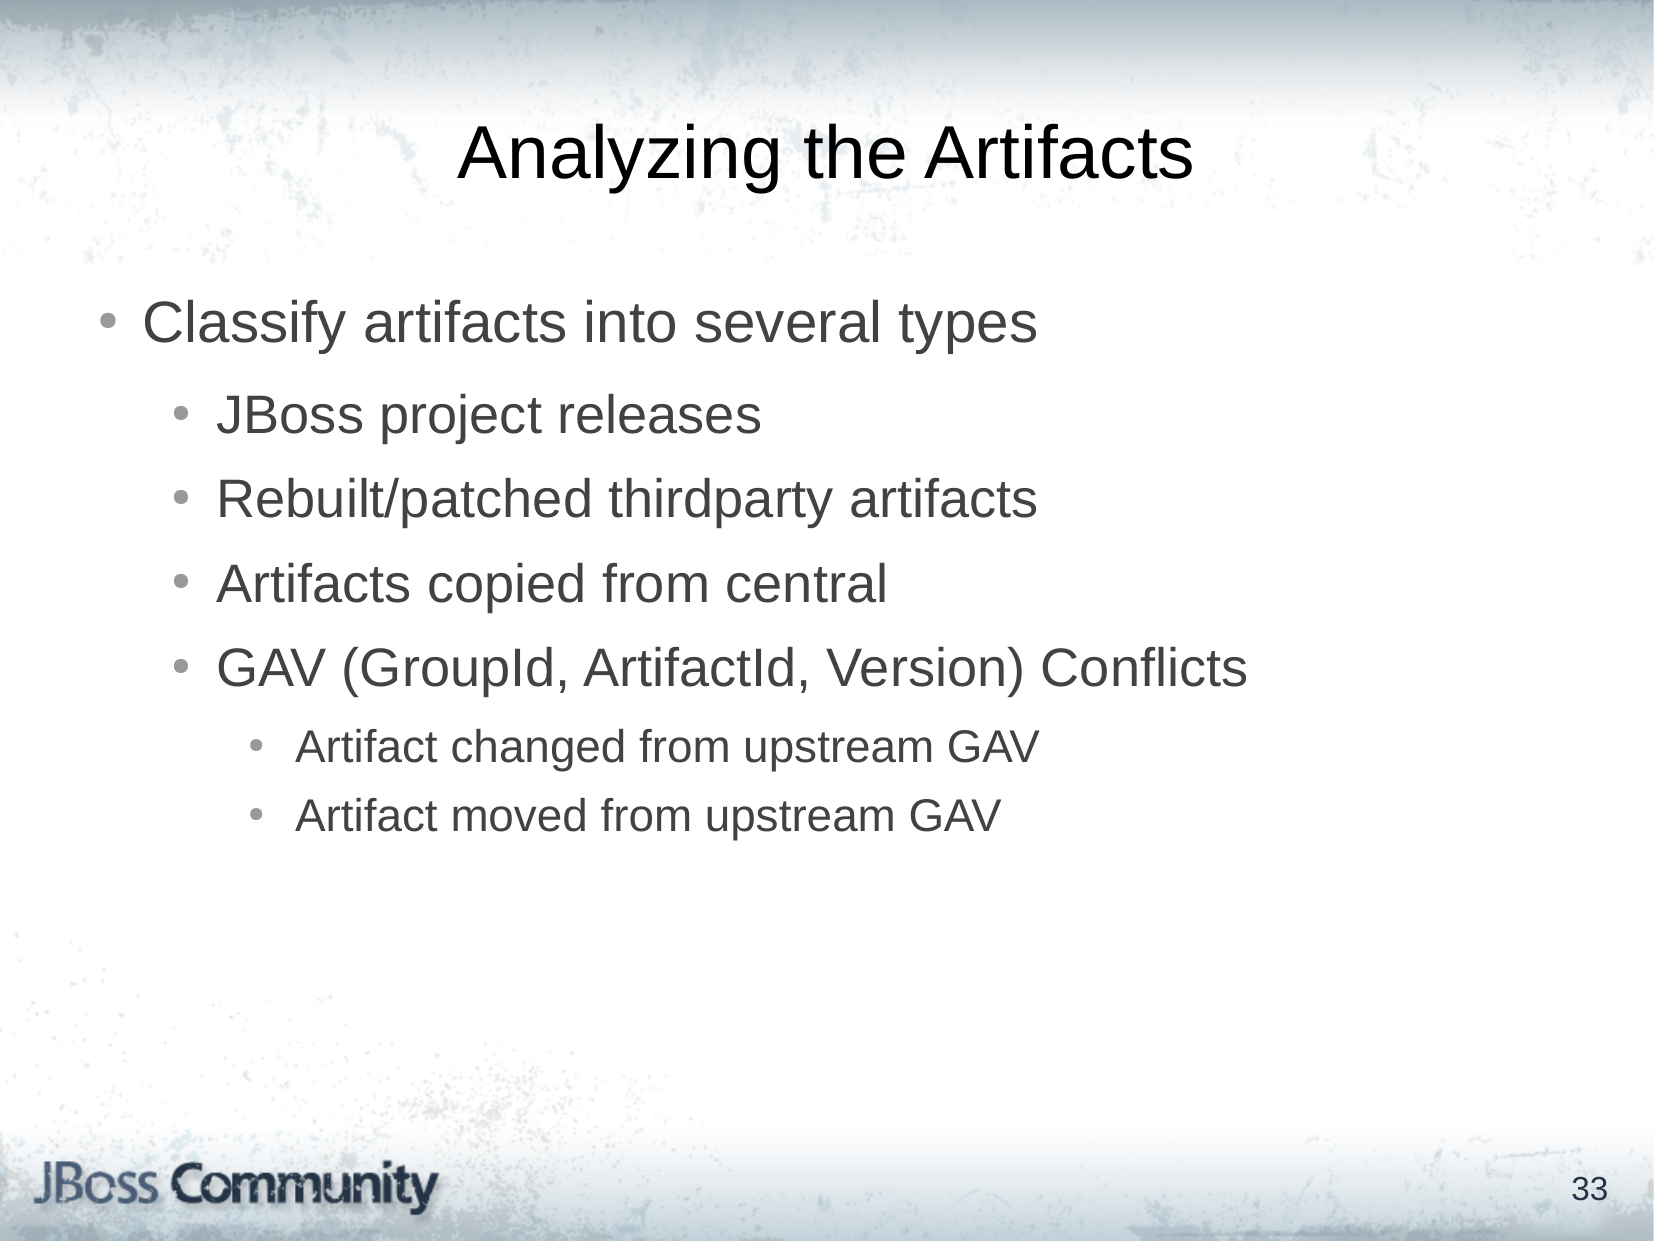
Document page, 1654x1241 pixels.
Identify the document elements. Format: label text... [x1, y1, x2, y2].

title Analyzing the Artifacts [82, 49, 1571, 257]
list Classify artifacts into several types JBoss project releases Rebuilt/patched thirdparty artifacts Artifacts copied from central GAV (GroupId, ArtifactId, Version) Conflicts Artifact changed from upstream GAV Artifact moved from upstream GAV [82, 290, 1571, 1109]
picture [0, 0, 1654, 1241]
